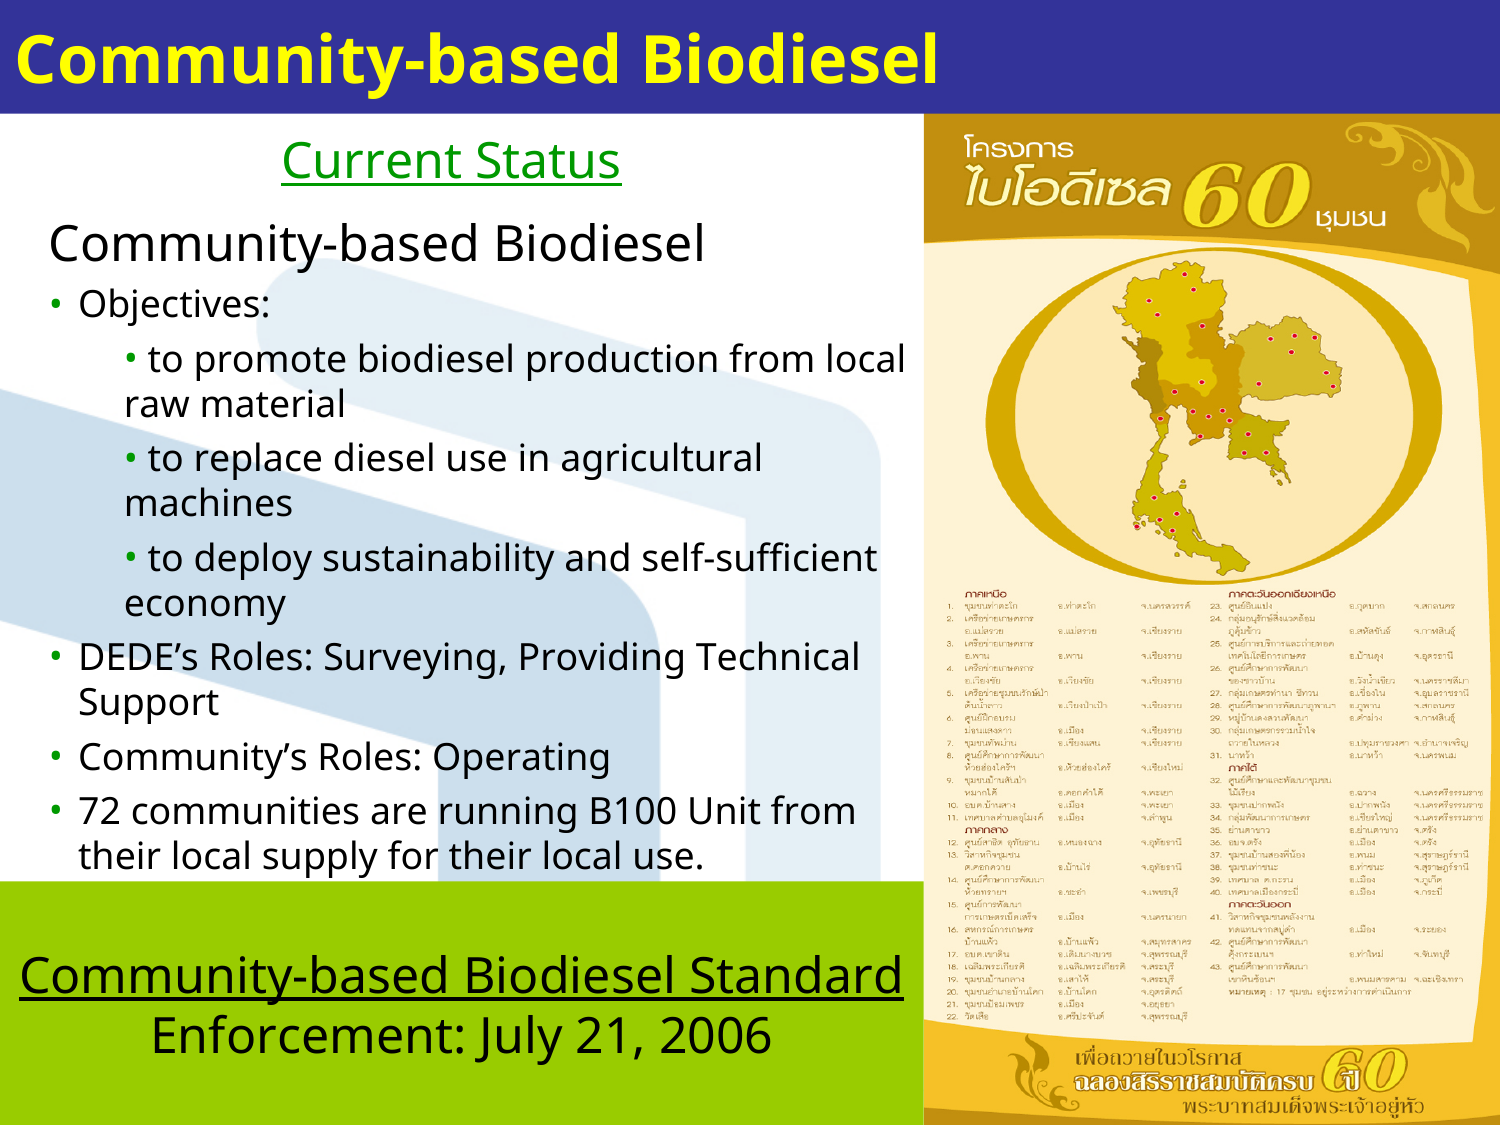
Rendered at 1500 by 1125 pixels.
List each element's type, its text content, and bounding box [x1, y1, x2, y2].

text_box Community-based Biodiesel [0, 0, 1500, 114]
picture [0, 114, 1500, 1125]
text_box Community-based Biodiesel Standard Enforcement: July 21, 2006 [0, 881, 924, 1125]
text_box Community-based Biodiesel Objectives: to promote biodiesel production from local raw material to replace diesel use in agricultural machines to deploy sustainability and self-sufficient economy DEDE’s Roles: Surveying, Providing Technical Support Community’s Roles: Operating 72 communities are running B100 Unit from their local supply for their local use. [34, 203, 924, 885]
text_box Current Status [116, 121, 788, 197]
